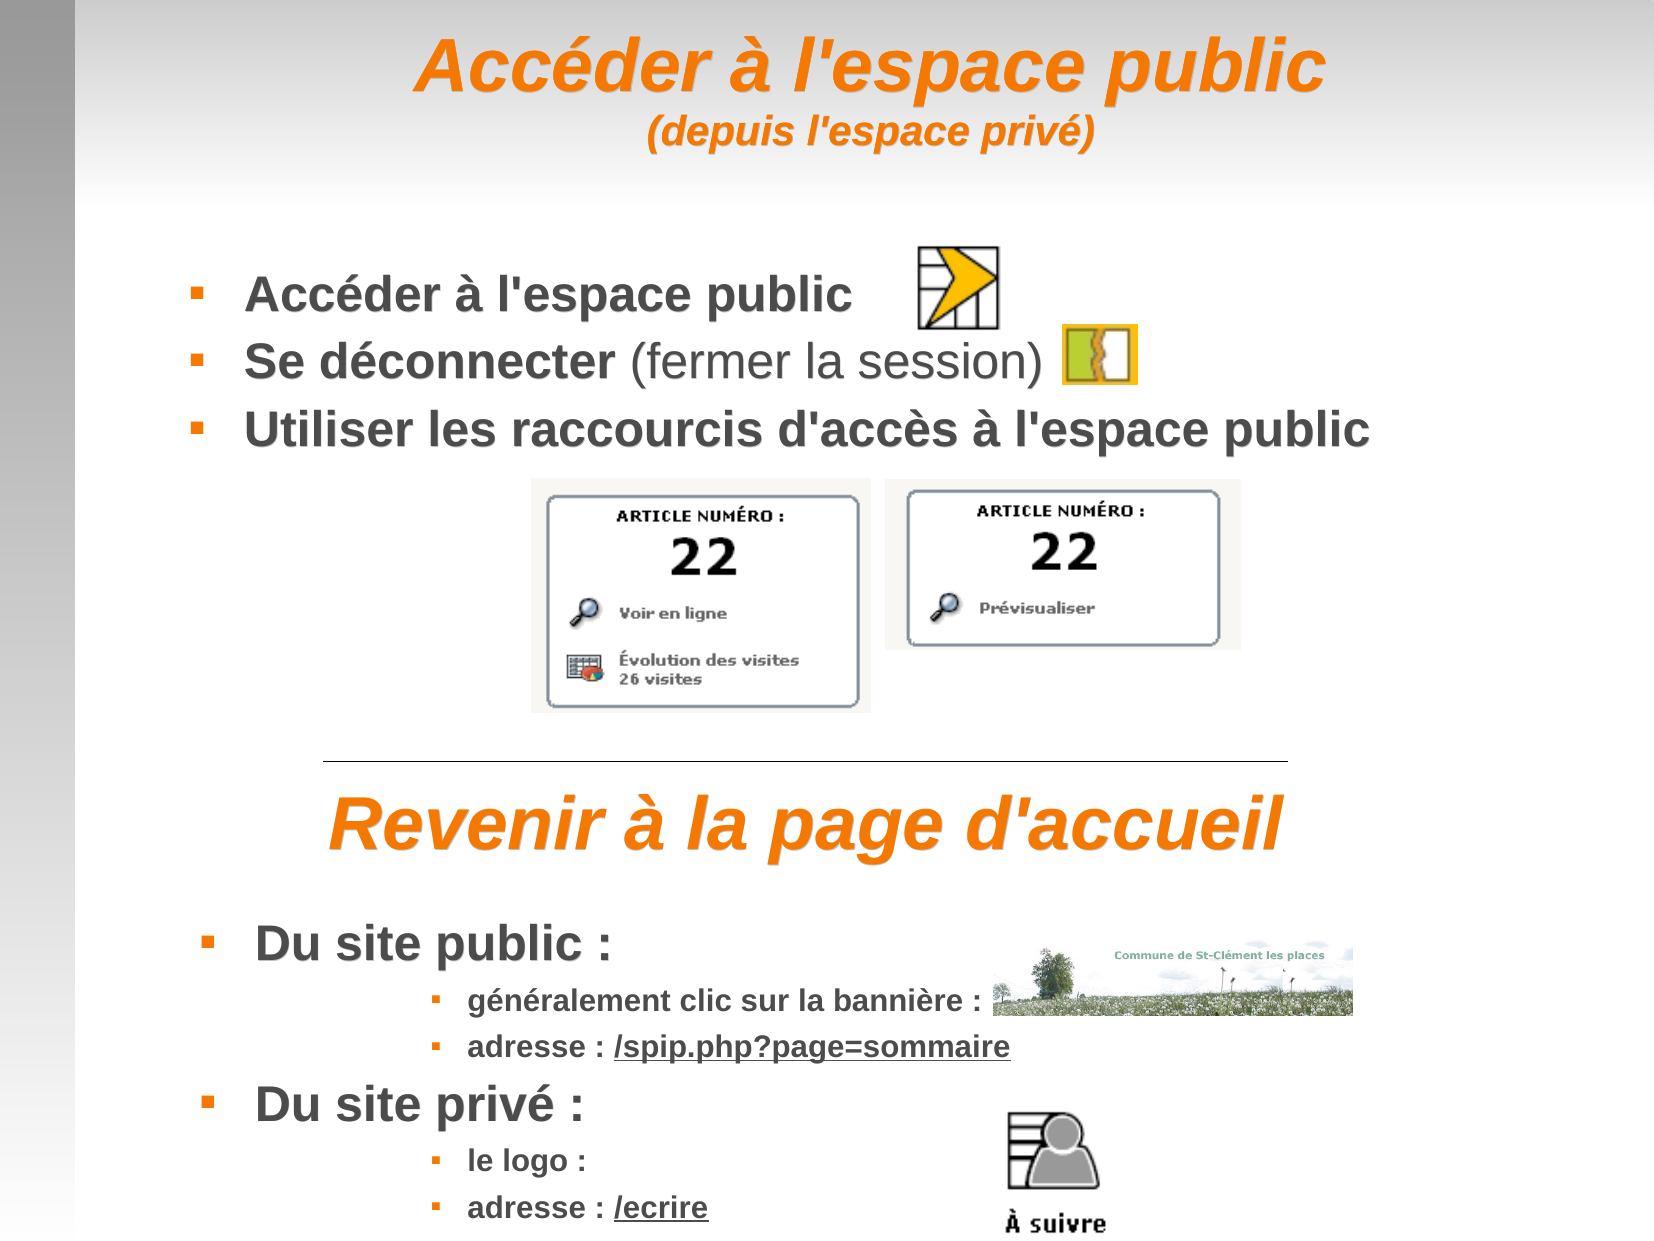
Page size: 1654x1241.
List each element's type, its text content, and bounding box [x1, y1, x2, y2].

picture [974, 1091, 1123, 1241]
list Accéder à l'espace public Se déconnecter (fermer la session) Utiliser les raccourcis d'accès à l'espace public [173, 266, 1654, 586]
picture [1062, 324, 1138, 385]
list Du site public : généralement clic sur la bannière : adresse : /spip.php?page=sommaire Du site privé : le logo : adresse : /ecrire [184, 915, 1565, 1225]
title Revenir à la page d'accueil [23, 761, 1589, 886]
picture [993, 938, 1353, 1016]
picture [885, 479, 1241, 650]
picture [903, 233, 1014, 342]
title Accéder à l'espace public (depuis l'espace privé) [88, 0, 1654, 178]
picture [531, 478, 871, 713]
